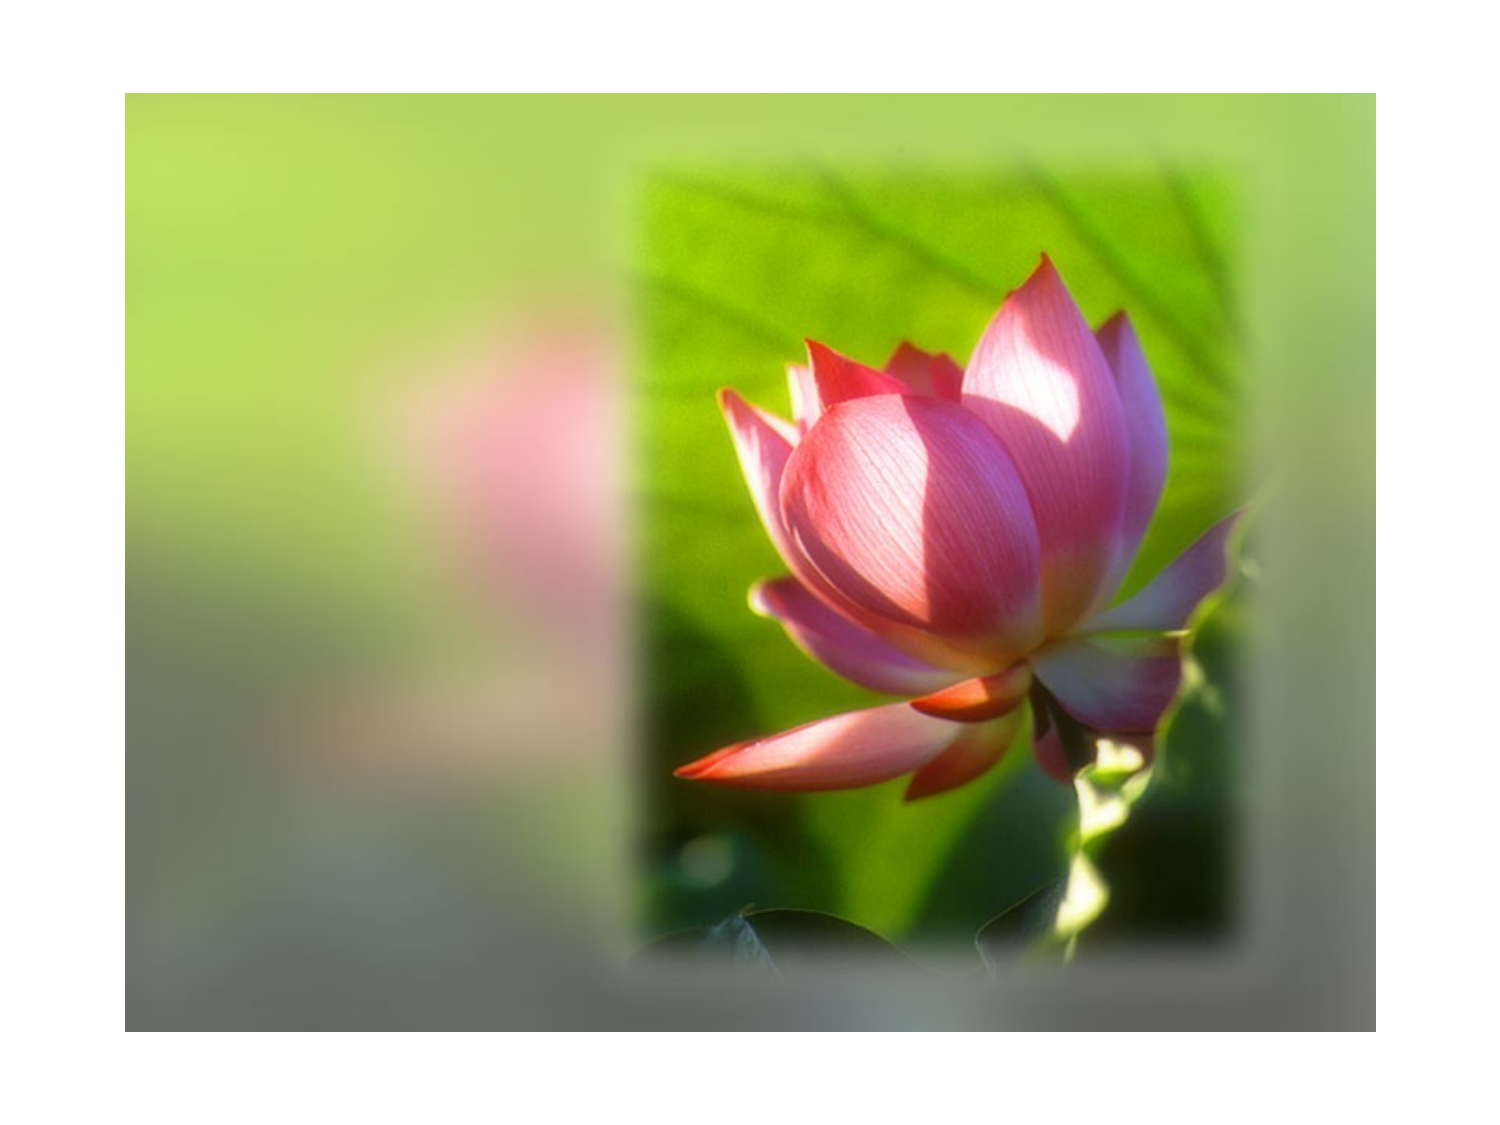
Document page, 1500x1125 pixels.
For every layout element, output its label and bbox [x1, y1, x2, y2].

picture [125, 93, 1376, 1032]
